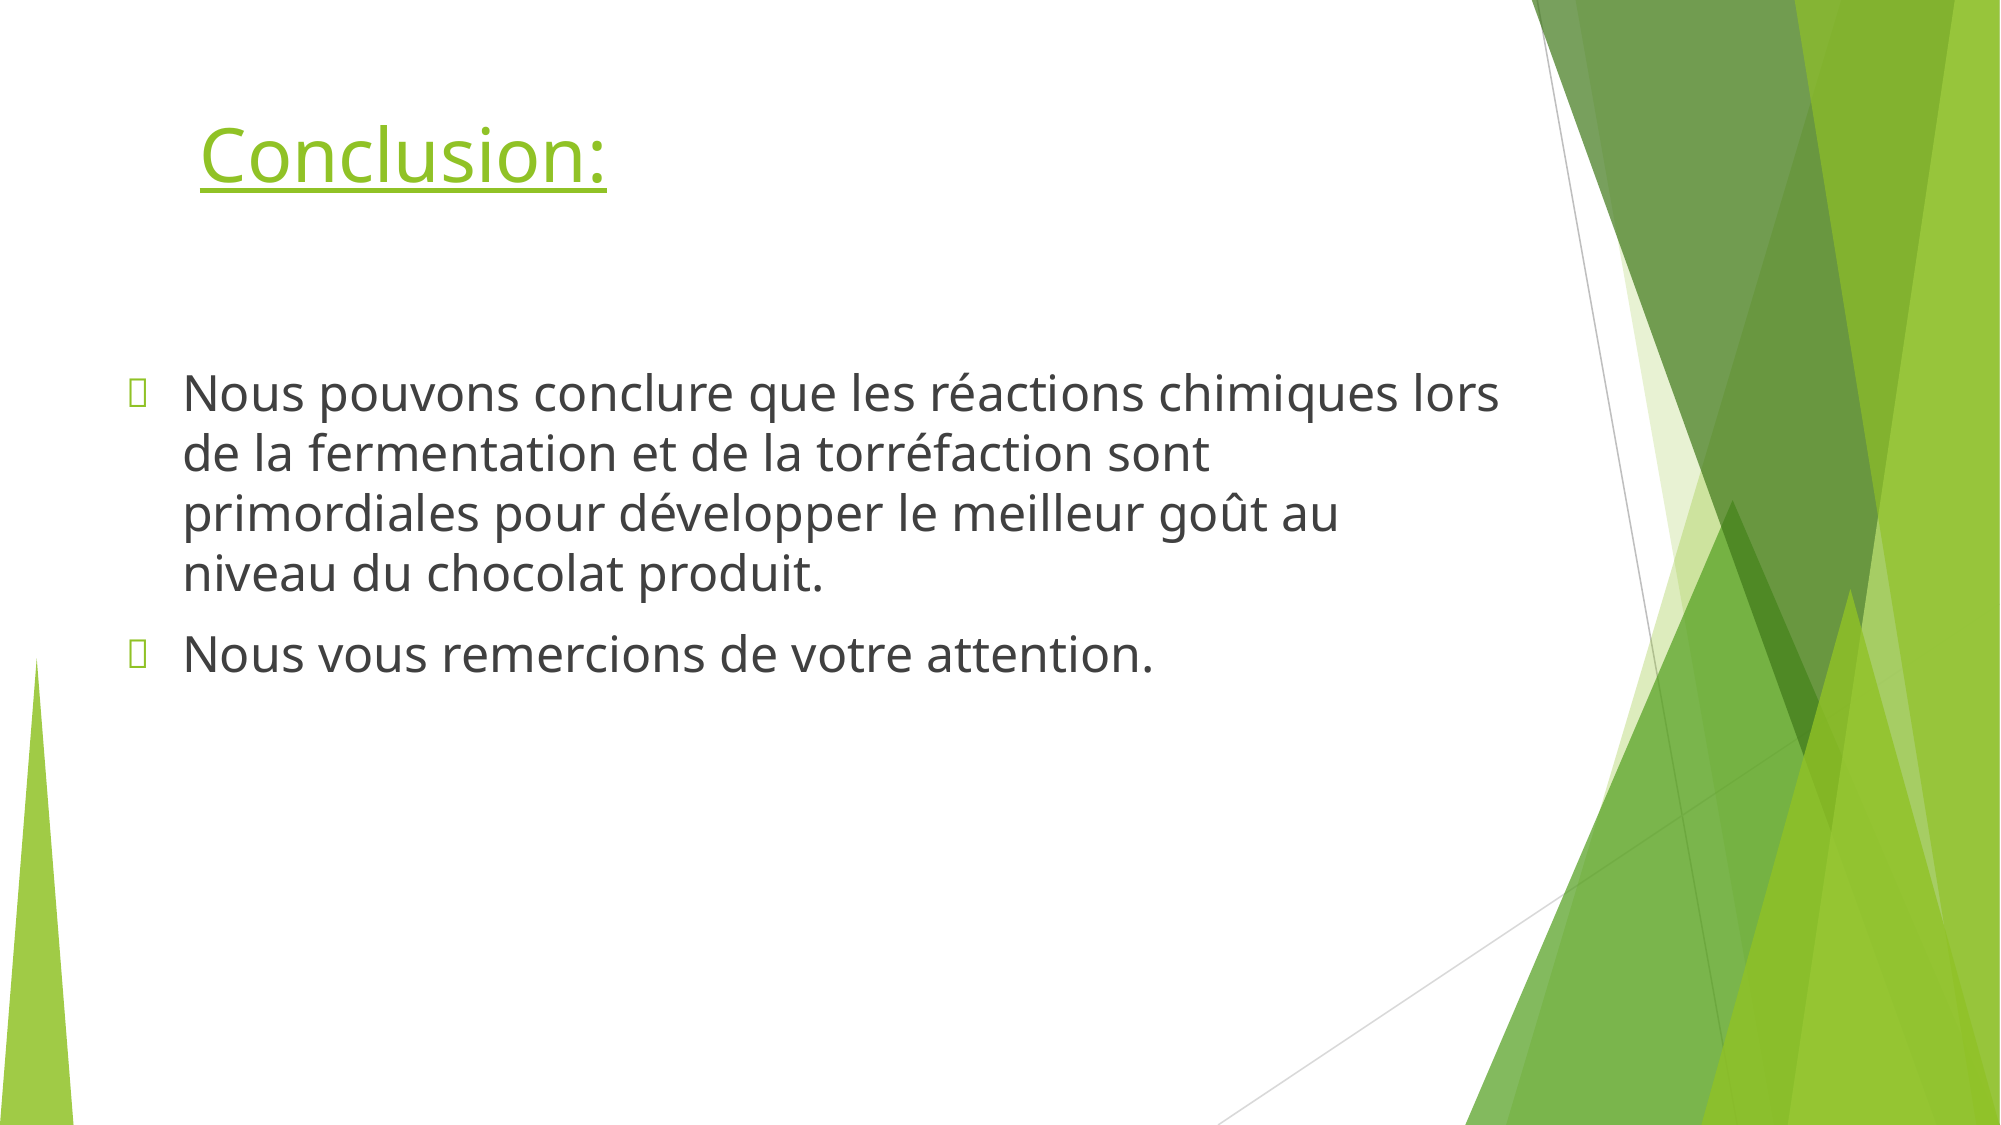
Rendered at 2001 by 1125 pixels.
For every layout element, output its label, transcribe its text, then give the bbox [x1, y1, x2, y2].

title Conclusion: [111, 99, 1522, 317]
list Nous pouvons conclure que les réactions chimiques lors de la fermentation et de la torréfaction sont primordiales pour développer le meilleur goût au niveau du chocolat produit. Nous vous remercions de votre attention. [111, 354, 1522, 992]
